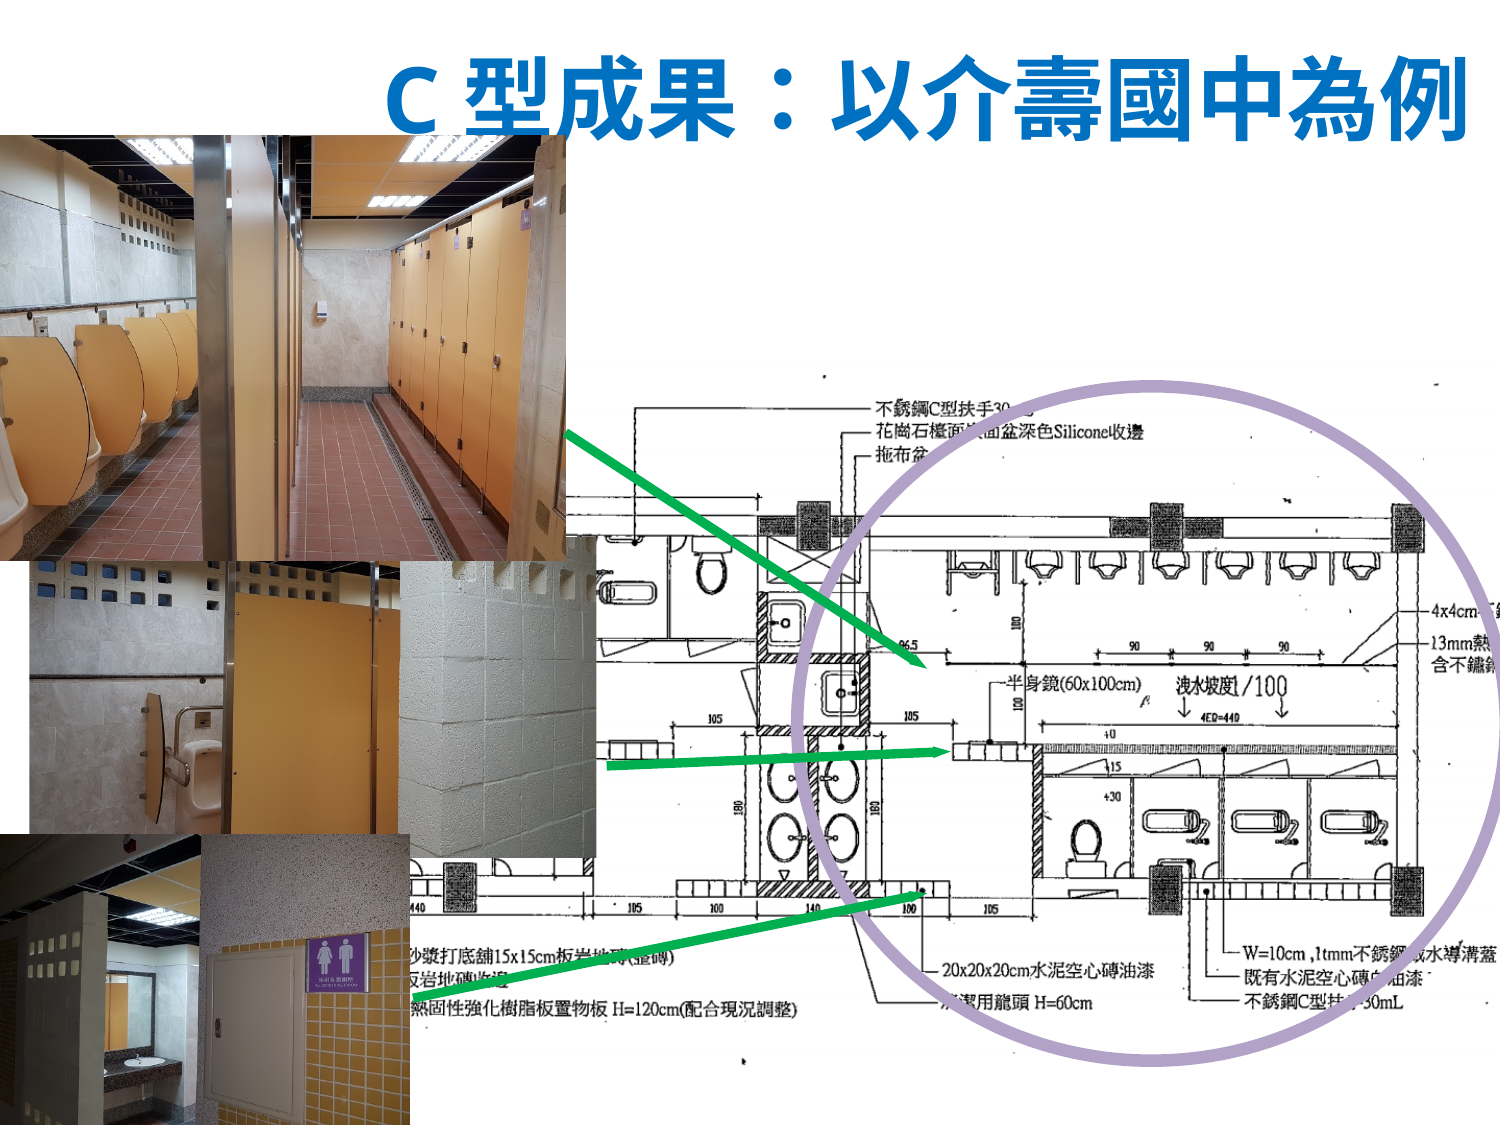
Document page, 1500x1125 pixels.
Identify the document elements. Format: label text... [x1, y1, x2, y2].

title C型成果：以介壽國中為例 [252, 2, 1500, 191]
picture [804, 393, 1499, 1054]
picture [1179, 816, 1500, 1067]
picture [0, 135, 1500, 1125]
